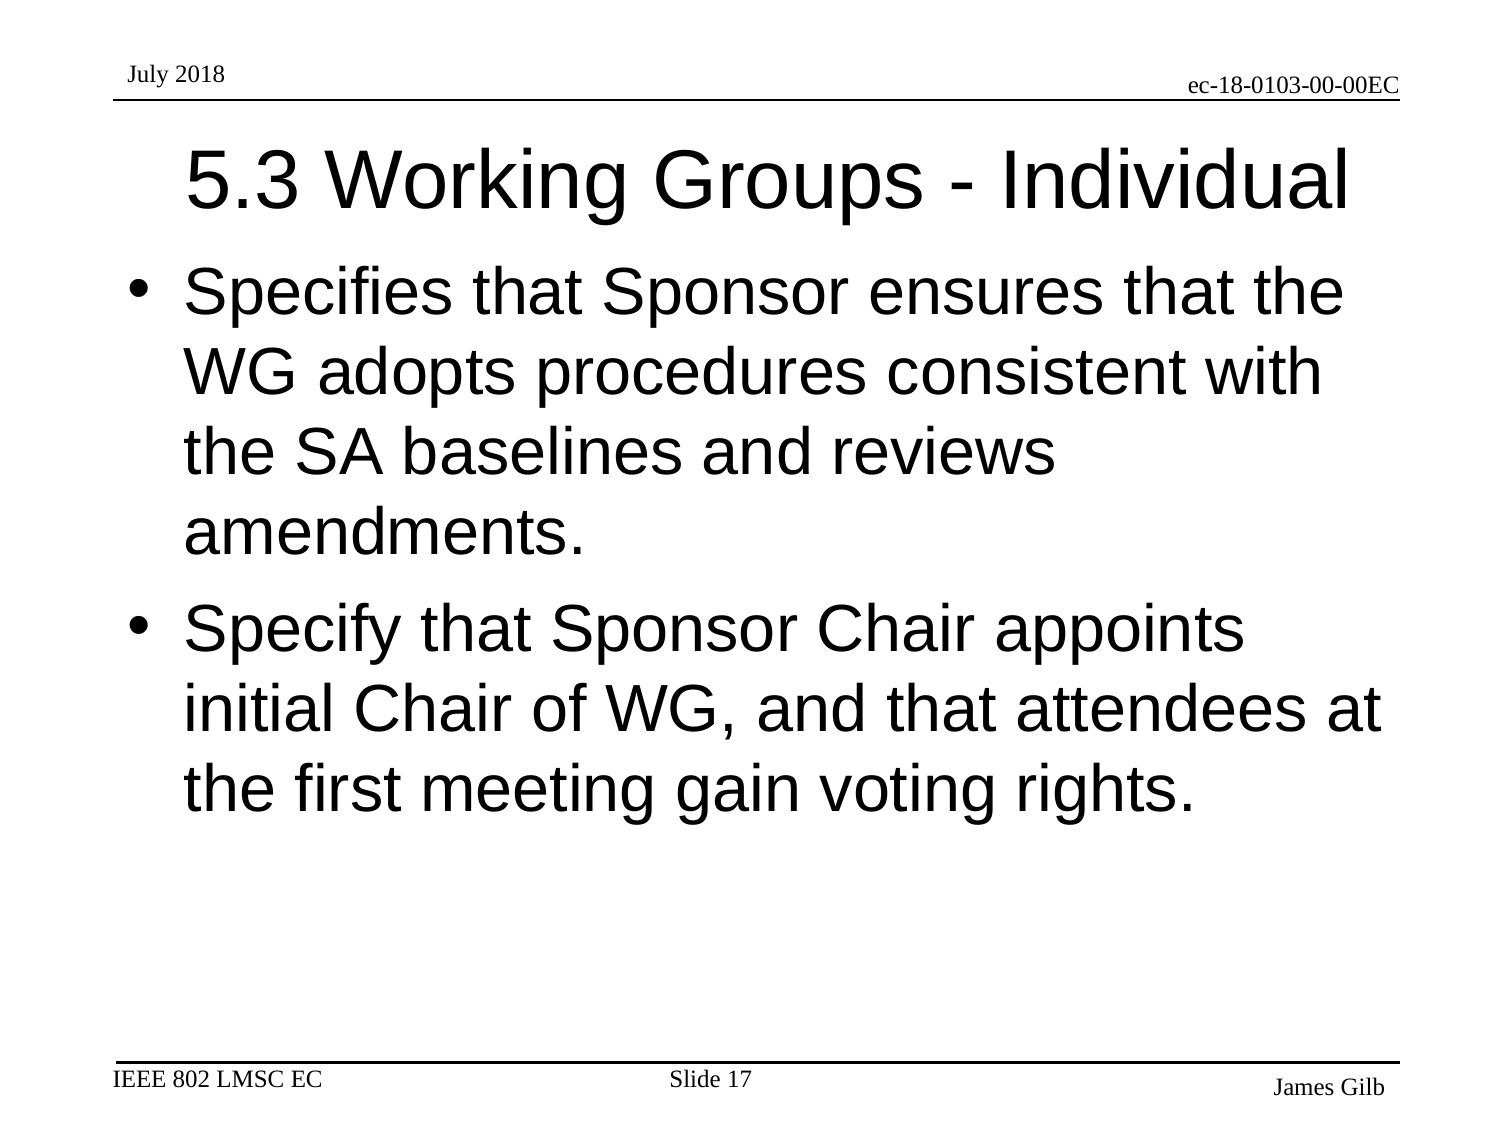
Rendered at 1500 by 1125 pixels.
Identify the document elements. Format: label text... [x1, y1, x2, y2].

list Specifies that Sponsor ensures that the WG adopts procedures consistent with the SA baselines and reviews amendments. Specify that Sponsor Chair appoints initial Chair of WG, and that attendees at the first meeting gain voting rights. [112, 239, 1426, 1051]
title 5.3 Working Groups - Individual [112, 112, 1426, 238]
